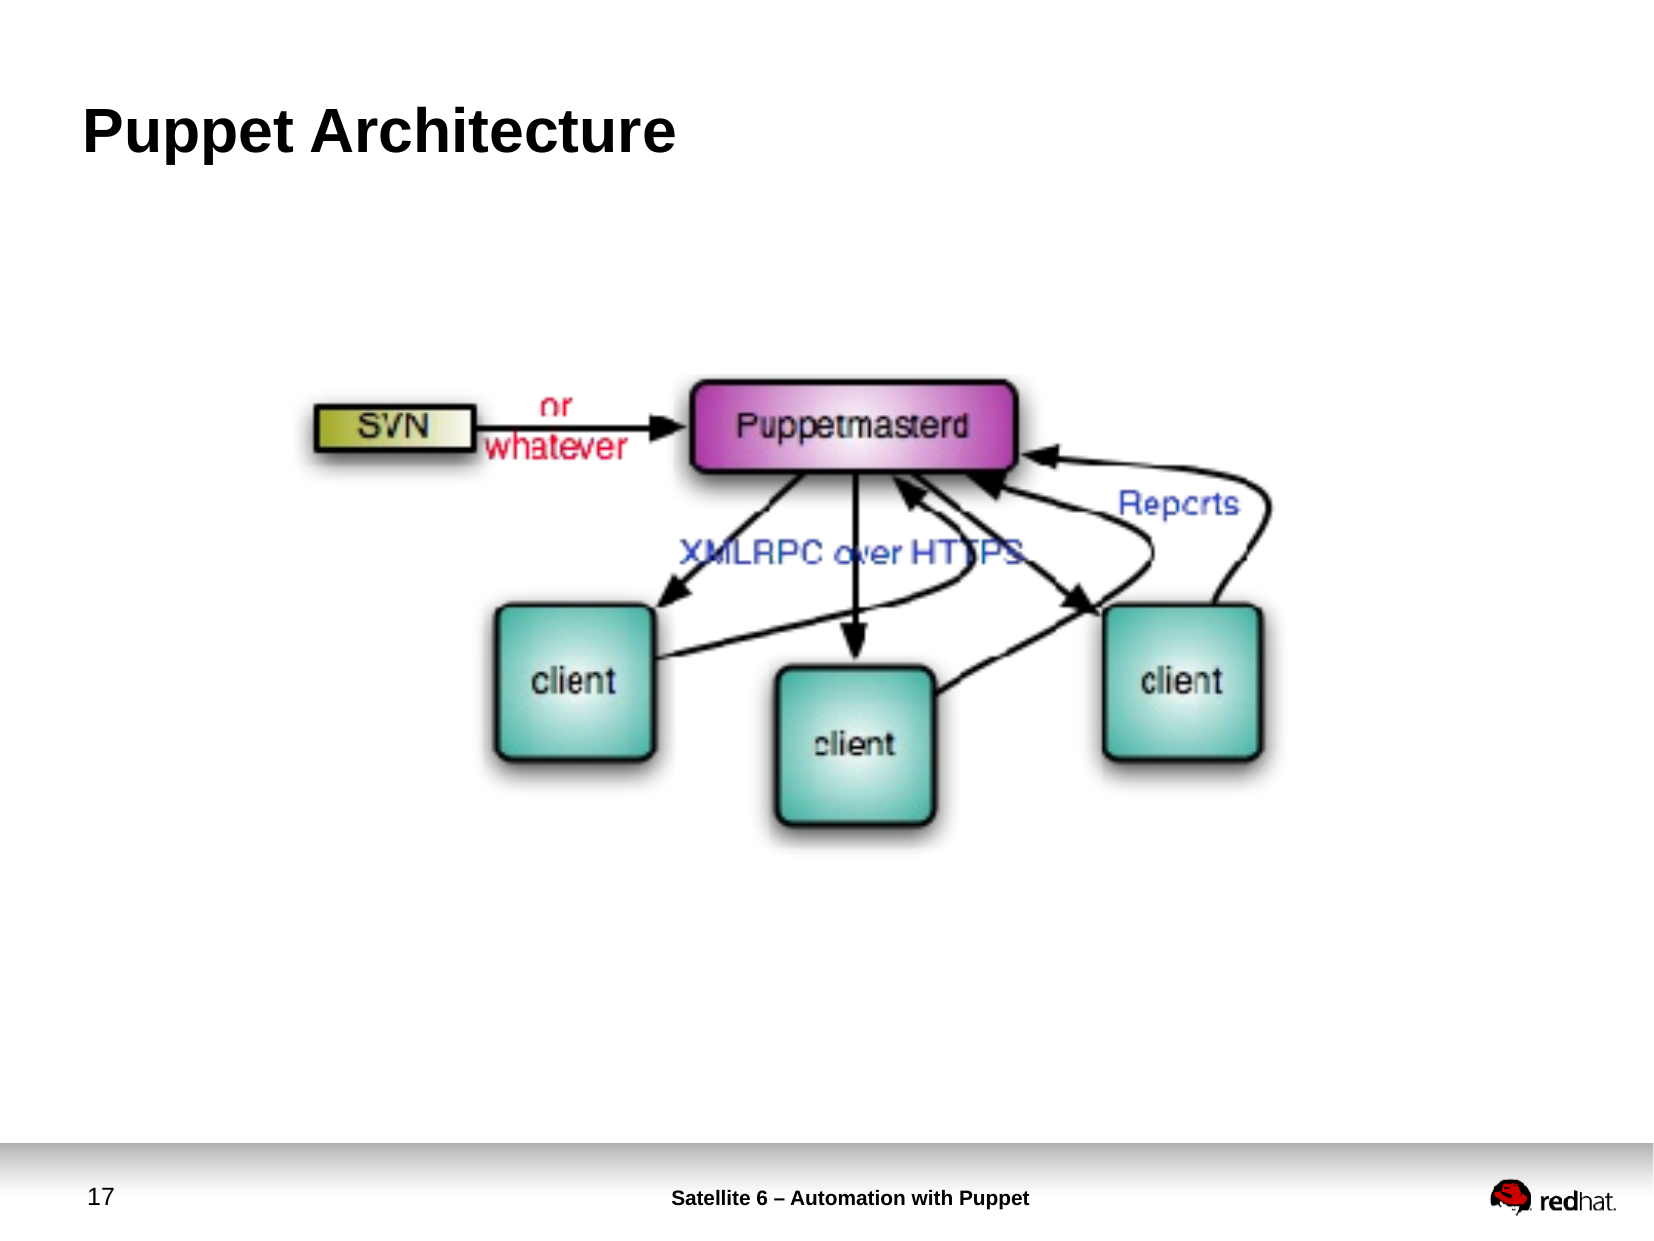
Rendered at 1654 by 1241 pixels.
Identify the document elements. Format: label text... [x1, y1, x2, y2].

picture [0, 1143, 1654, 1241]
picture [290, 374, 1291, 858]
title Puppet Architecture [82, 37, 1571, 226]
